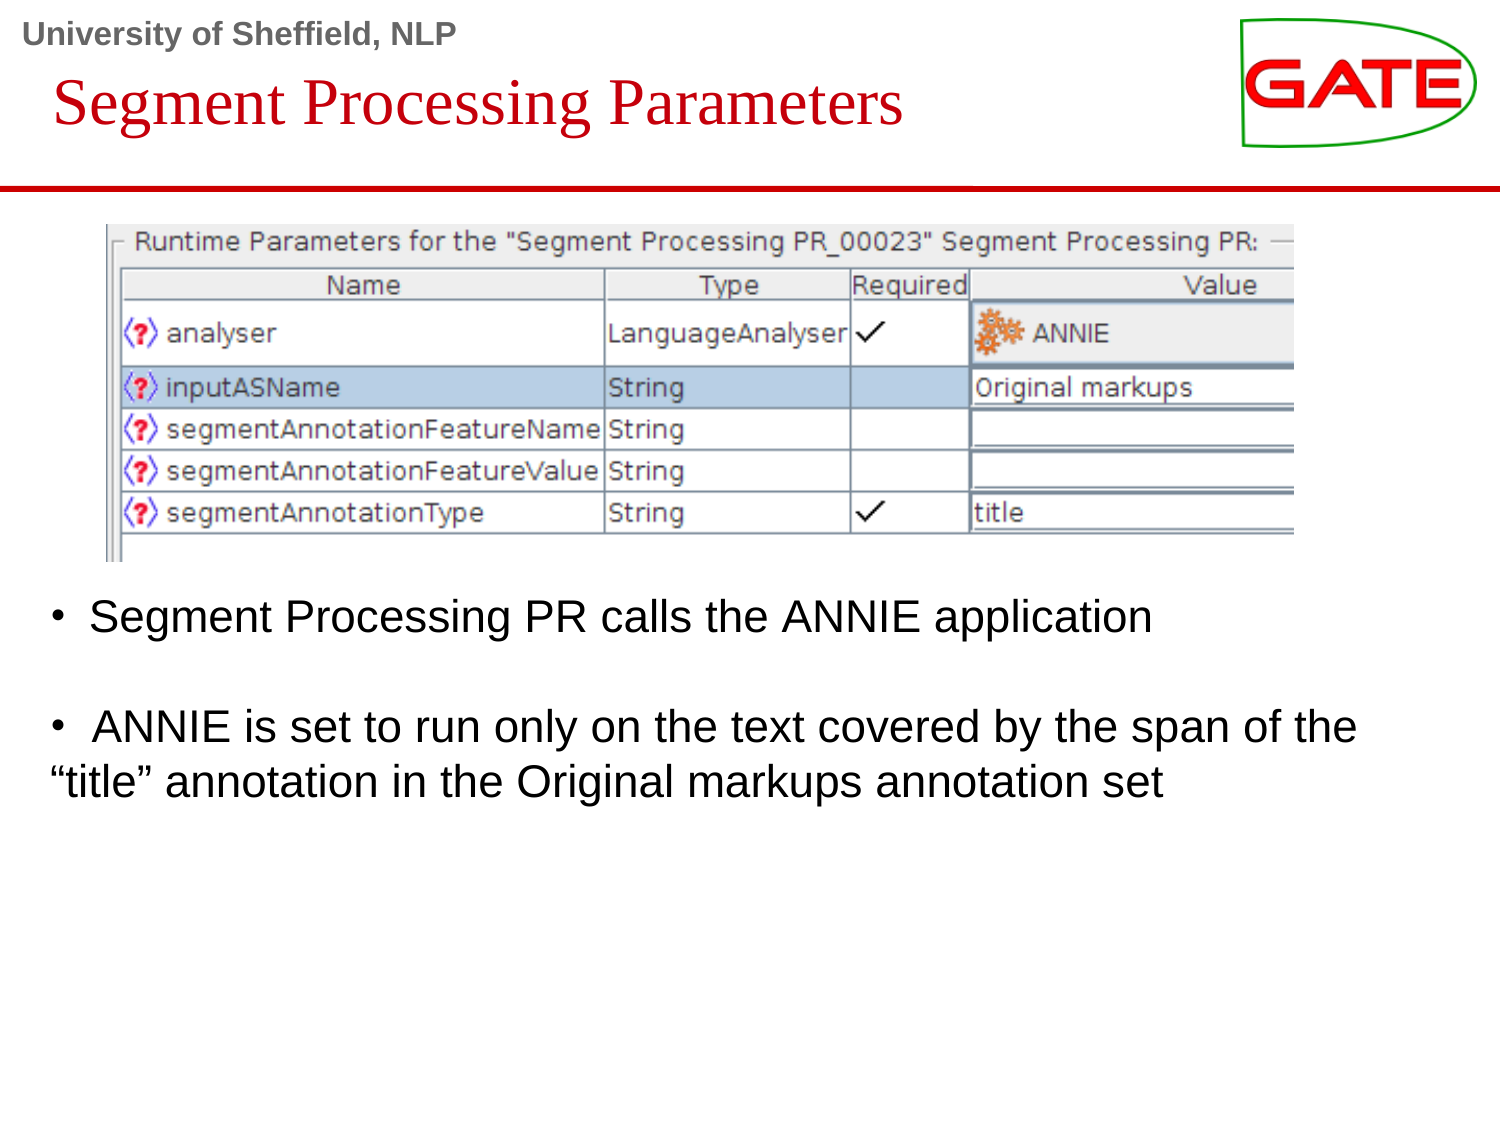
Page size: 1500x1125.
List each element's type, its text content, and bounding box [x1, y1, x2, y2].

text_box Segment Processing PR calls the ANNIE application ANNIE is set to run only on the text covered by the span of the “title” annotation in the Original markups annotation set [35, 579, 1477, 1063]
title Segment Processing Parameters [37, 0, 1380, 197]
picture [106, 224, 1294, 562]
picture [1380, 18, 1477, 148]
